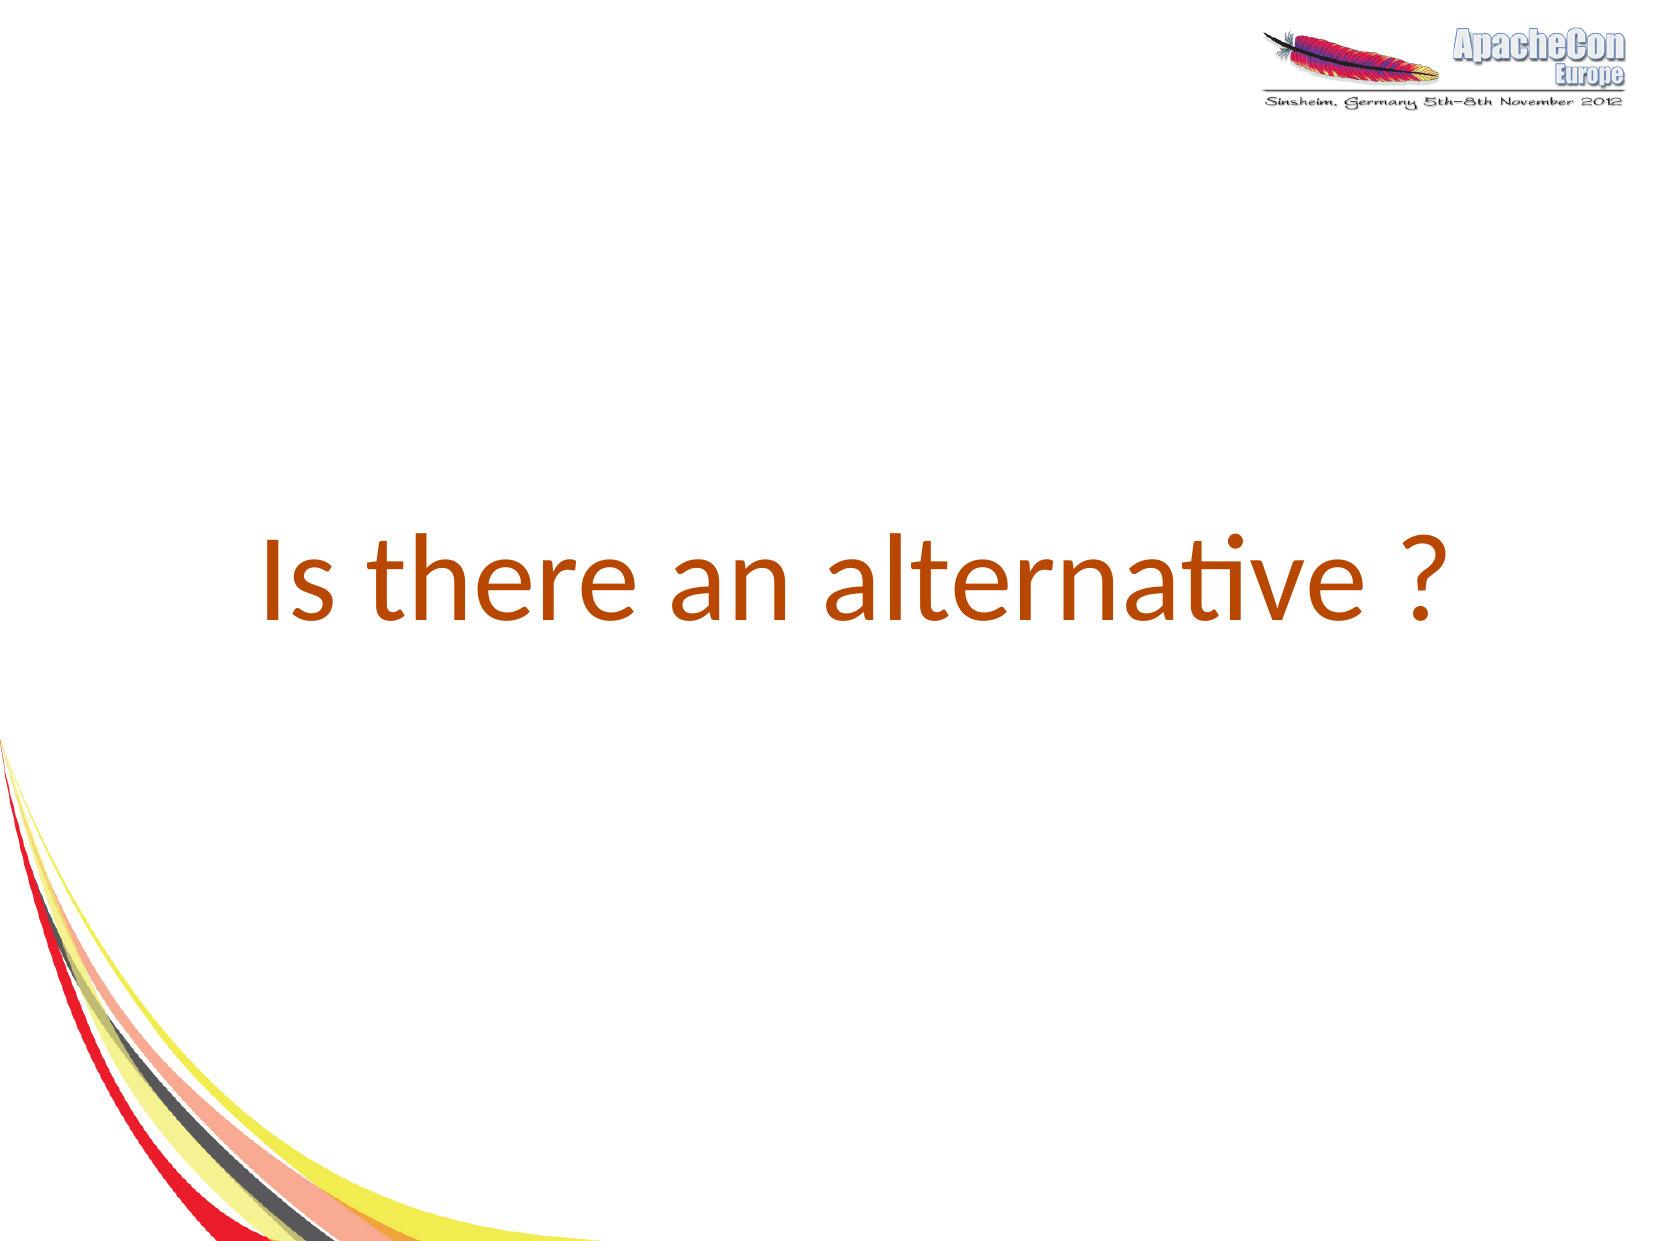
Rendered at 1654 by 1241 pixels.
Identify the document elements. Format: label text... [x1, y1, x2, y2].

picture [0, 0, 1654, 1241]
list Is there an alternative ? [177, 283, 1536, 990]
